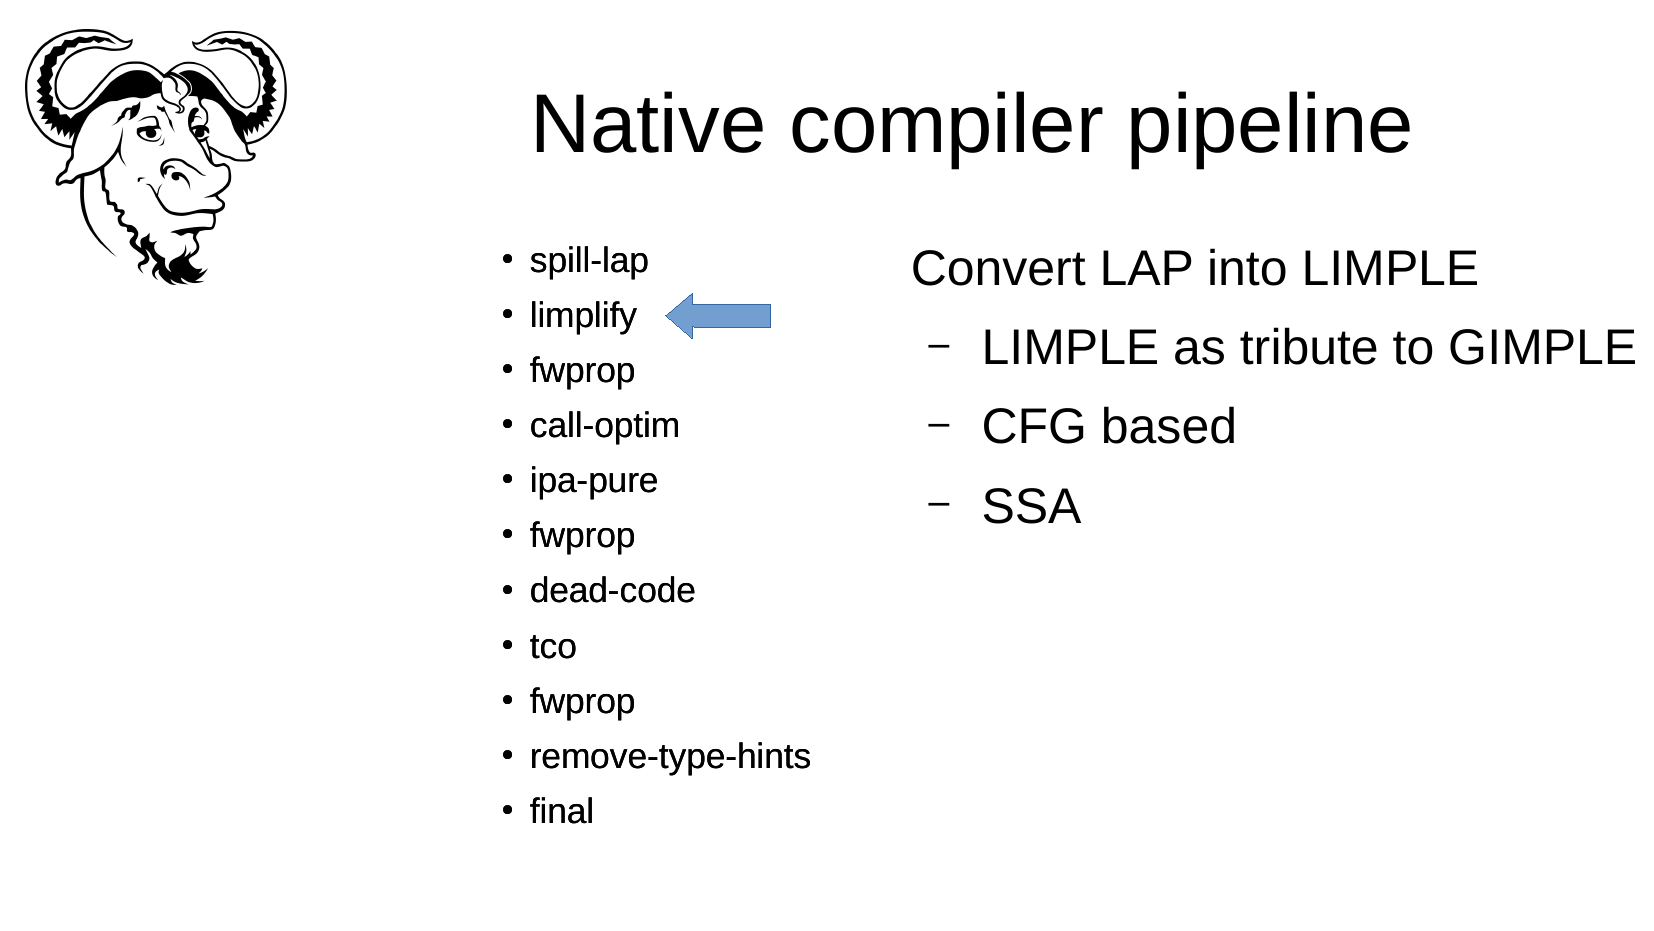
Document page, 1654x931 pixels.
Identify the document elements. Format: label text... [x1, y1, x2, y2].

title Native compiler pipeline [426, 37, 1518, 211]
list spill-lap limplify fwprop call-optim ipa-pure fwprop dead-code tco fwprop remove-type-hints final [492, 240, 868, 841]
picture [25, 29, 287, 285]
list Convert LAP into LIMPLE LIMPLE as tribute to GIMPLE CFG based SSA [868, 240, 1654, 841]
